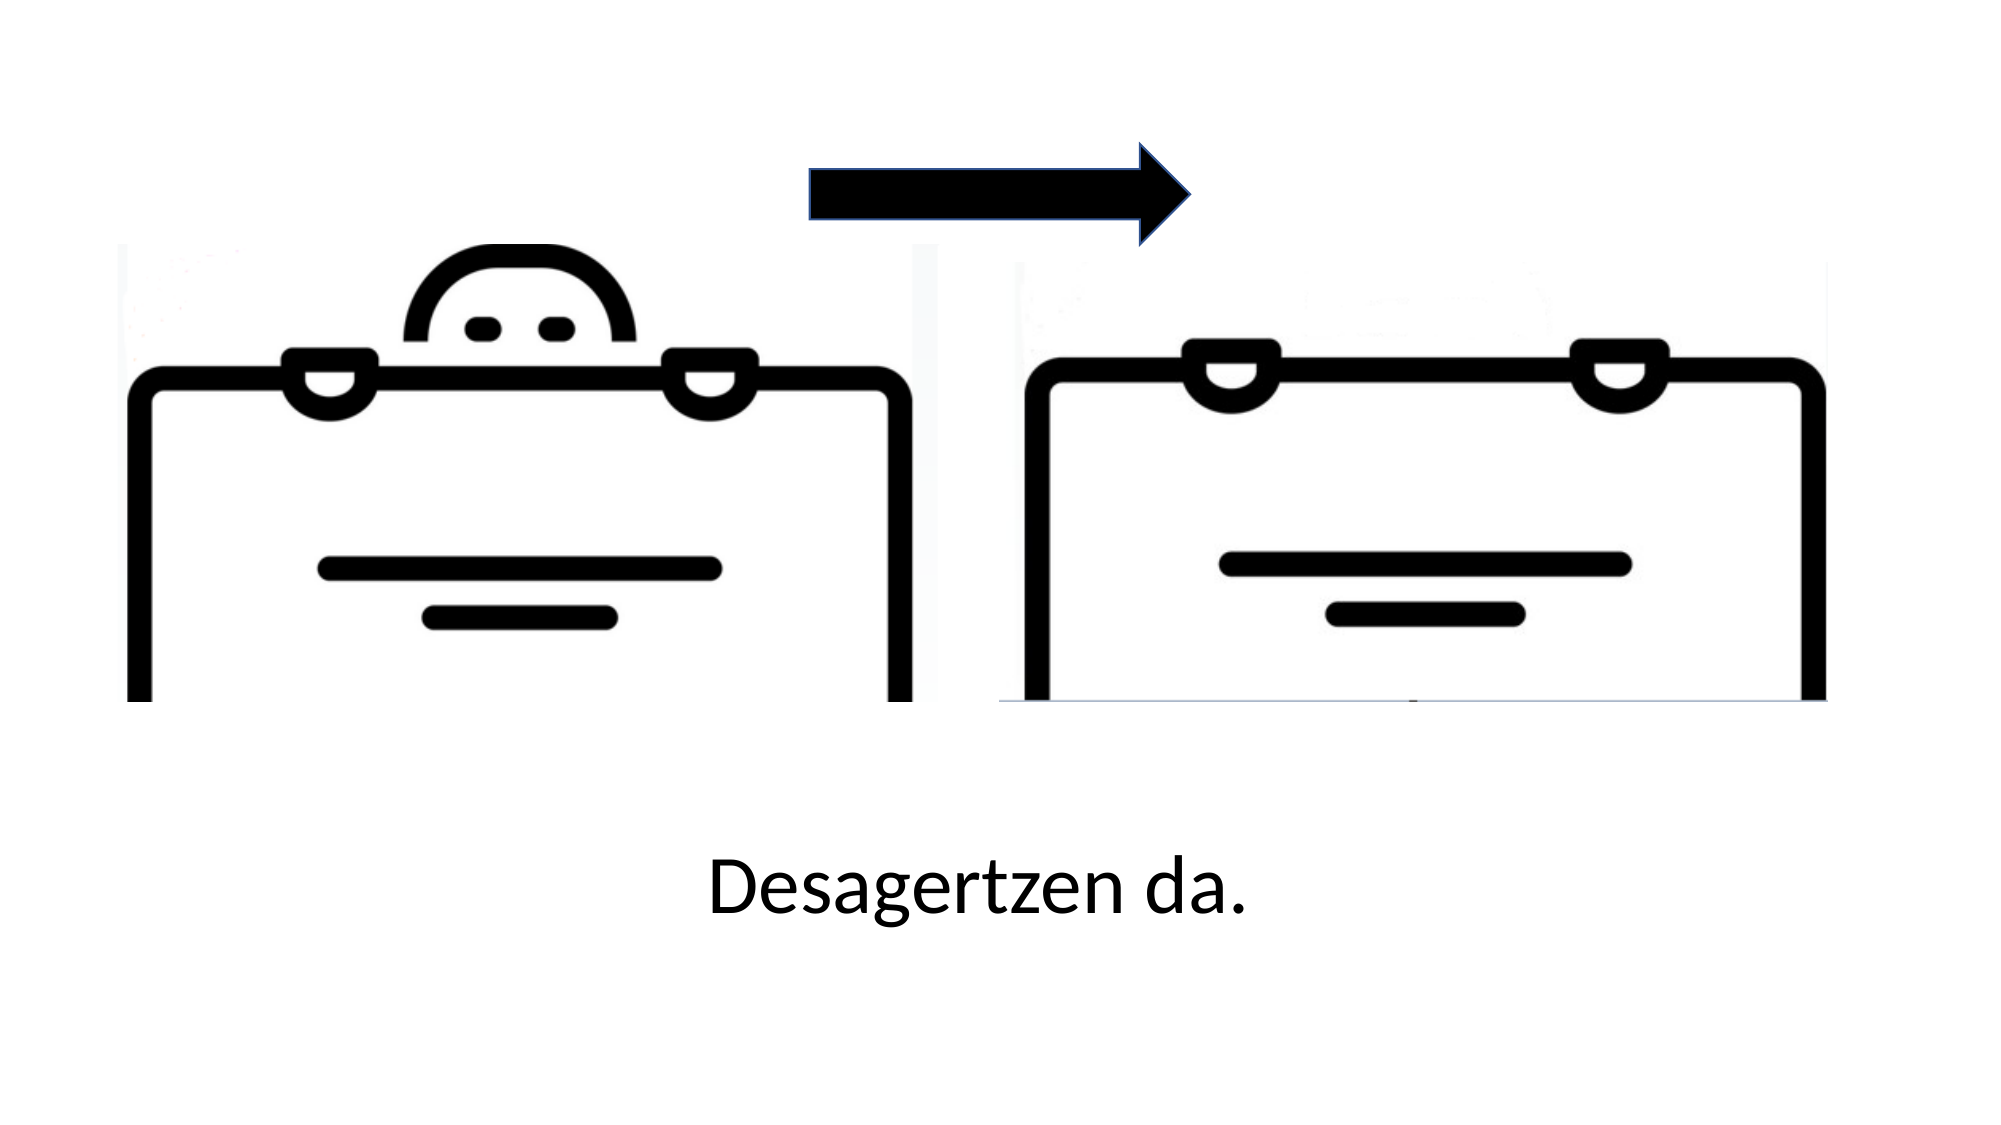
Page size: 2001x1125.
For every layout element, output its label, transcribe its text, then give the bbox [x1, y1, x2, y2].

text_box [809, 144, 1191, 245]
text_box Desagertzen da. [692, 822, 1307, 938]
picture [72, 244, 941, 702]
picture [999, 262, 1828, 702]
